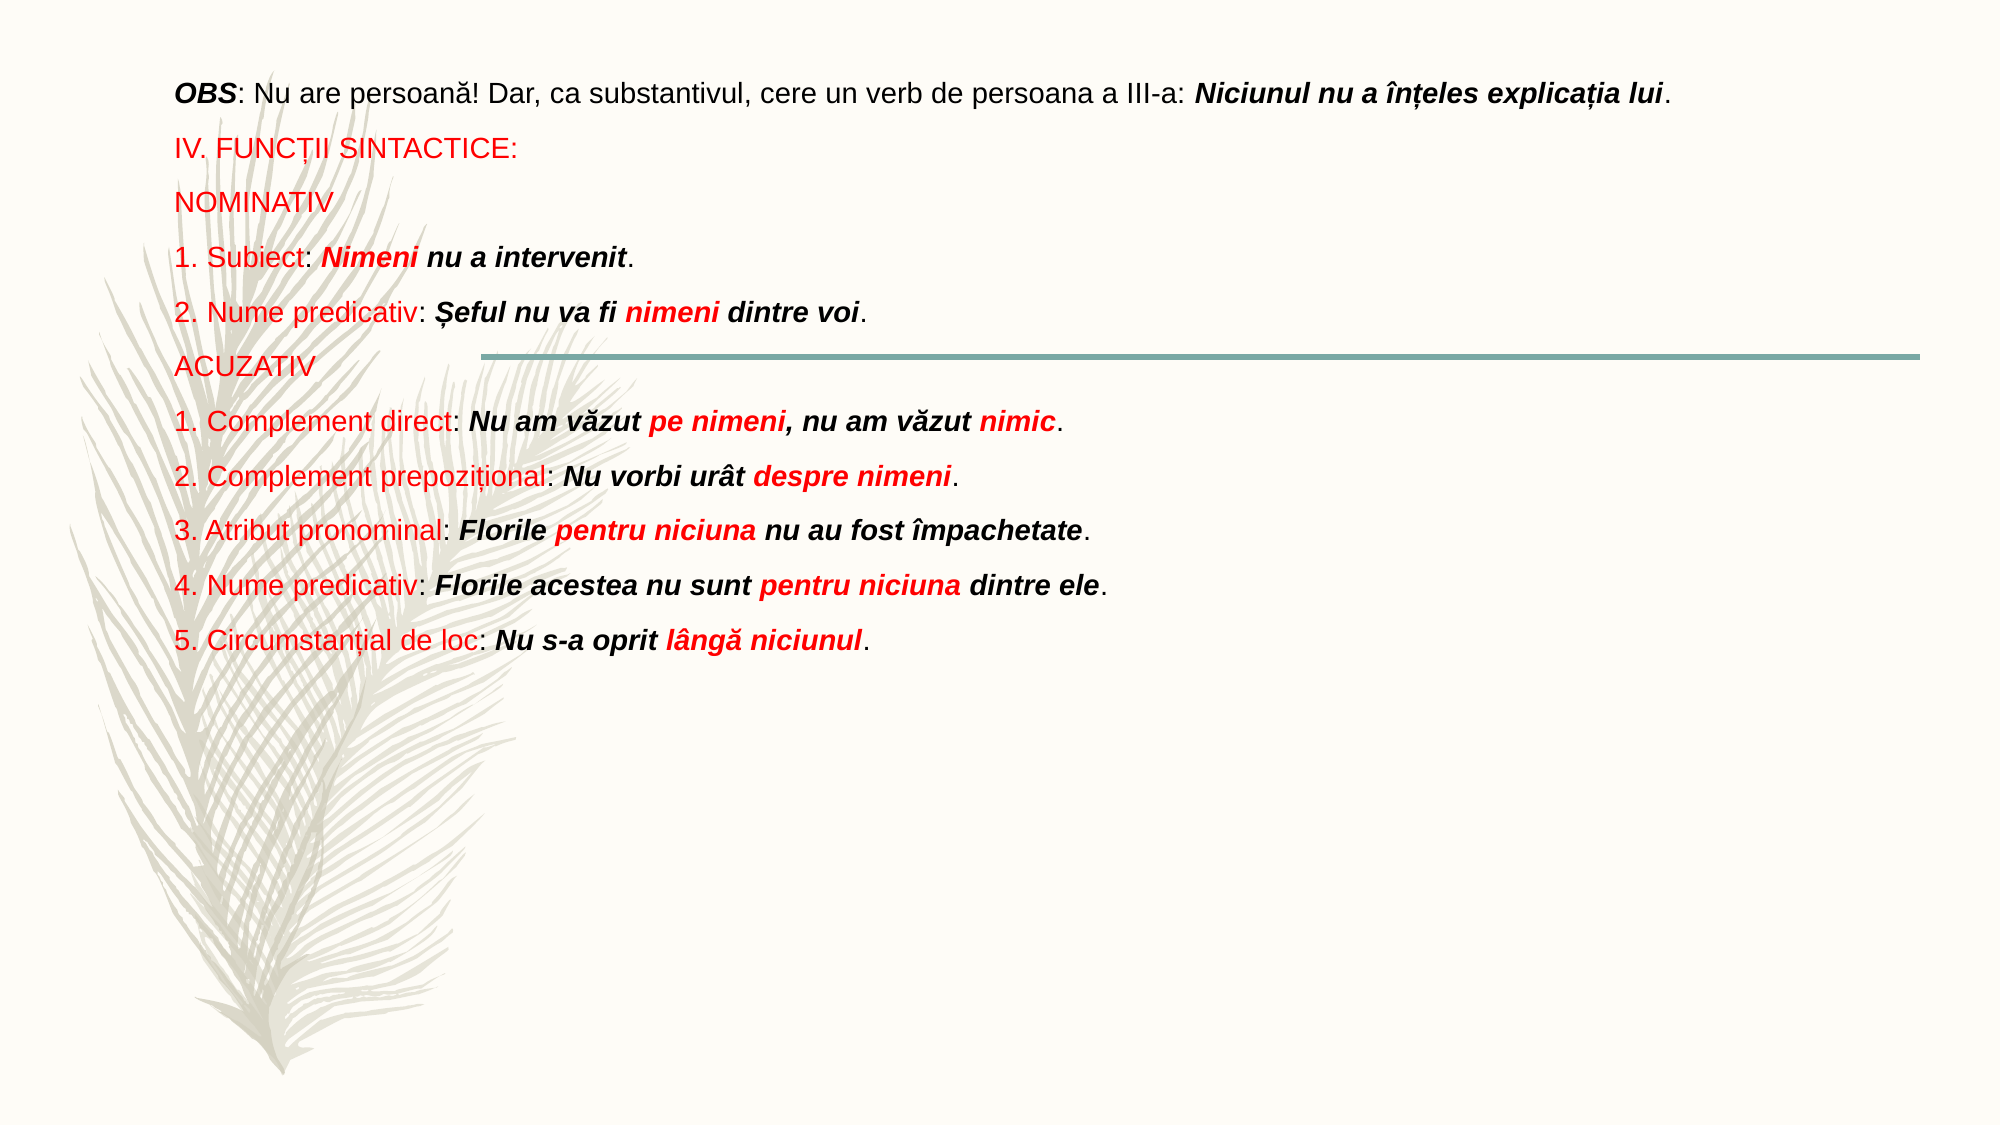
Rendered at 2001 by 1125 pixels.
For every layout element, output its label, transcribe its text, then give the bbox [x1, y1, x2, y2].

list OBS: Nu are persoană! Dar, ca substantivul, cere un verb de persoana a III-a: Niciunul nu a înțeles explicația lui. IV. FUNCȚII SINTACTICE: NOMINATIV 1. Subiect: Nimeni nu a intervenit. 2. Nume predicativ: Șeful nu va fi nimeni dintre voi. ACUZATIV 1. Complement direct: Nu am văzut pe nimeni, nu am văzut nimic. 2. Complement prepozițional: Nu vorbi urât despre nimeni. 3. Atribut pronominal: Florile pentru niciuna nu au fost împachetate. 4. Nume predicativ: Florile acestea nu sunt pentru niciuna dintre ele. 5. Circumstanțial de loc: Nu s-a oprit lângă niciunul. [159, 66, 1920, 999]
